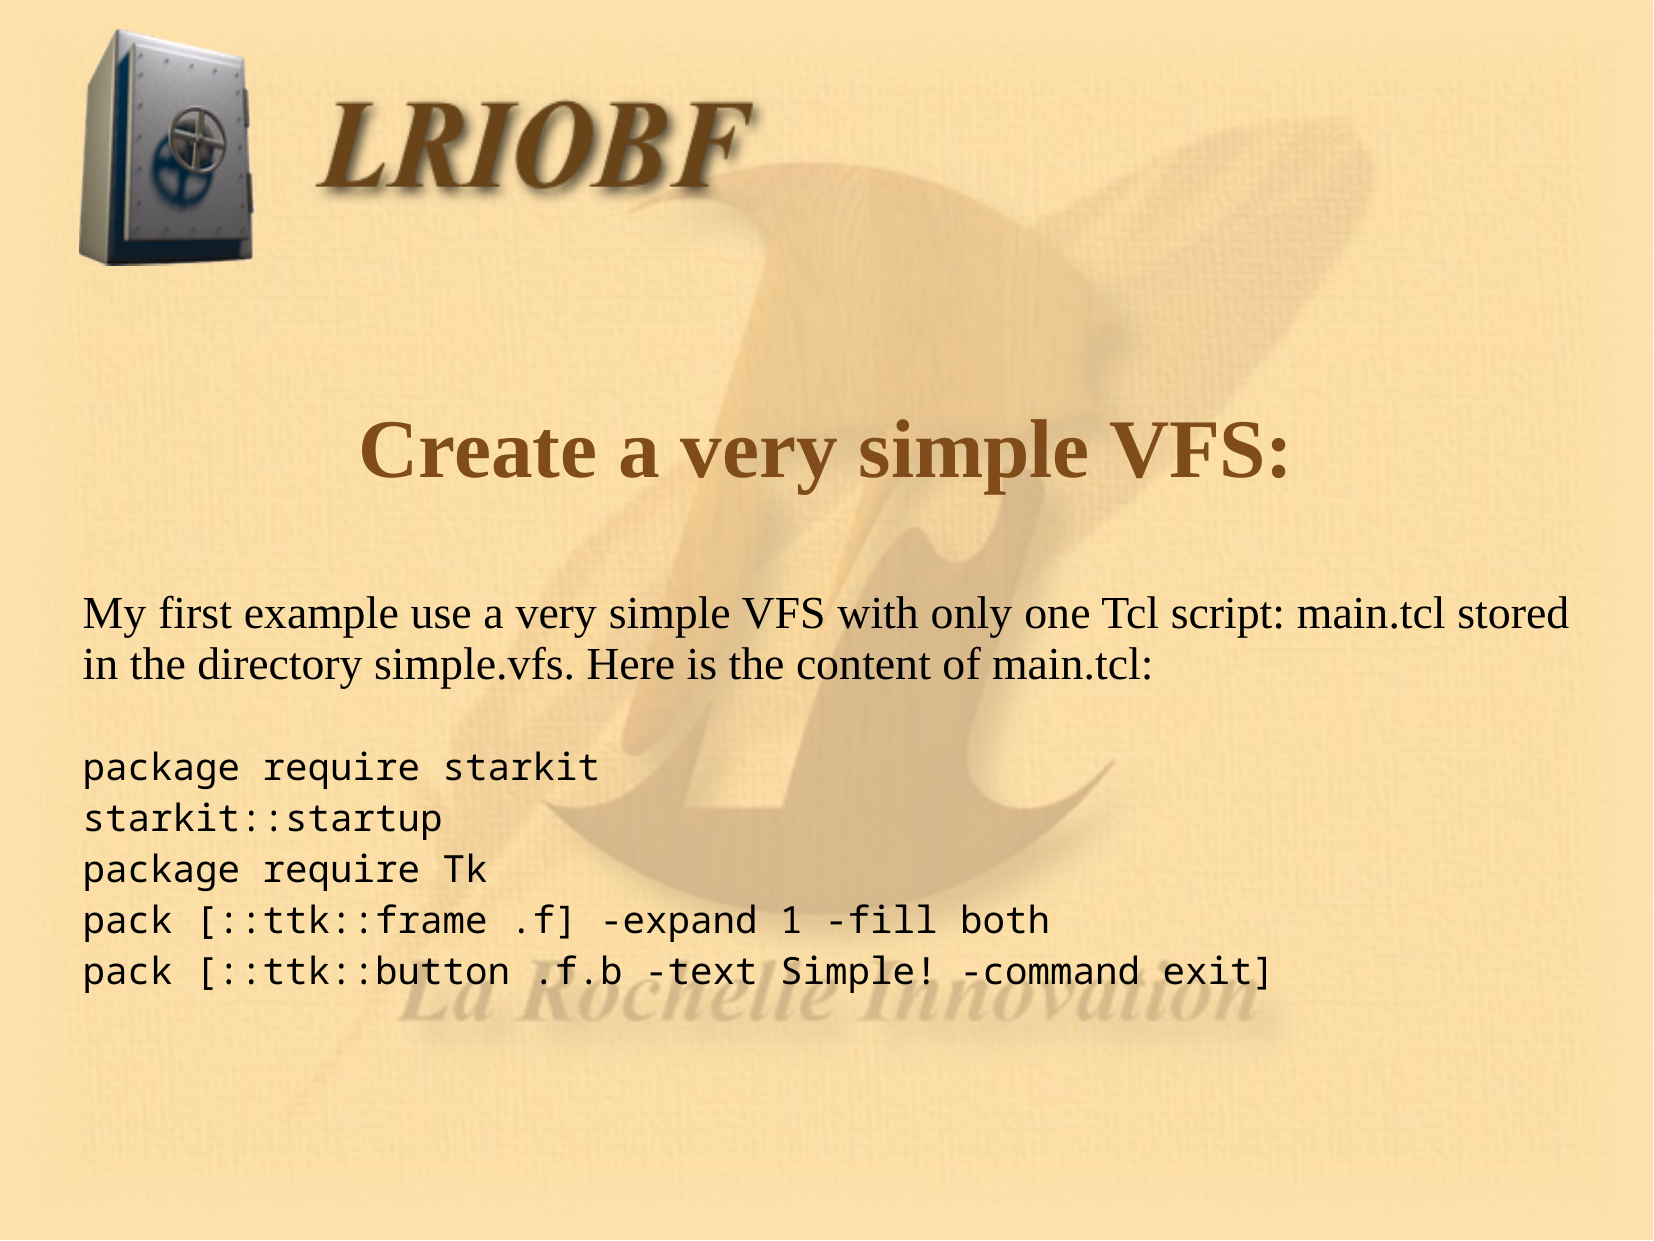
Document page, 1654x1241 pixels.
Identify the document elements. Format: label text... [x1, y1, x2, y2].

subtitle Create a very simple VFS: My first example use a very simple VFS with only one Tcl script: main.tcl stored in the directory simple.vfs. Here is the content of main.tcl: package require starkit starkit::startup package require Tk pack [::ttk::frame .f] -expand 1 -fill both pack [::ttk::button .f.b -text Simple! -command exit] [82, 297, 1571, 1102]
picture [0, 0, 1654, 1241]
